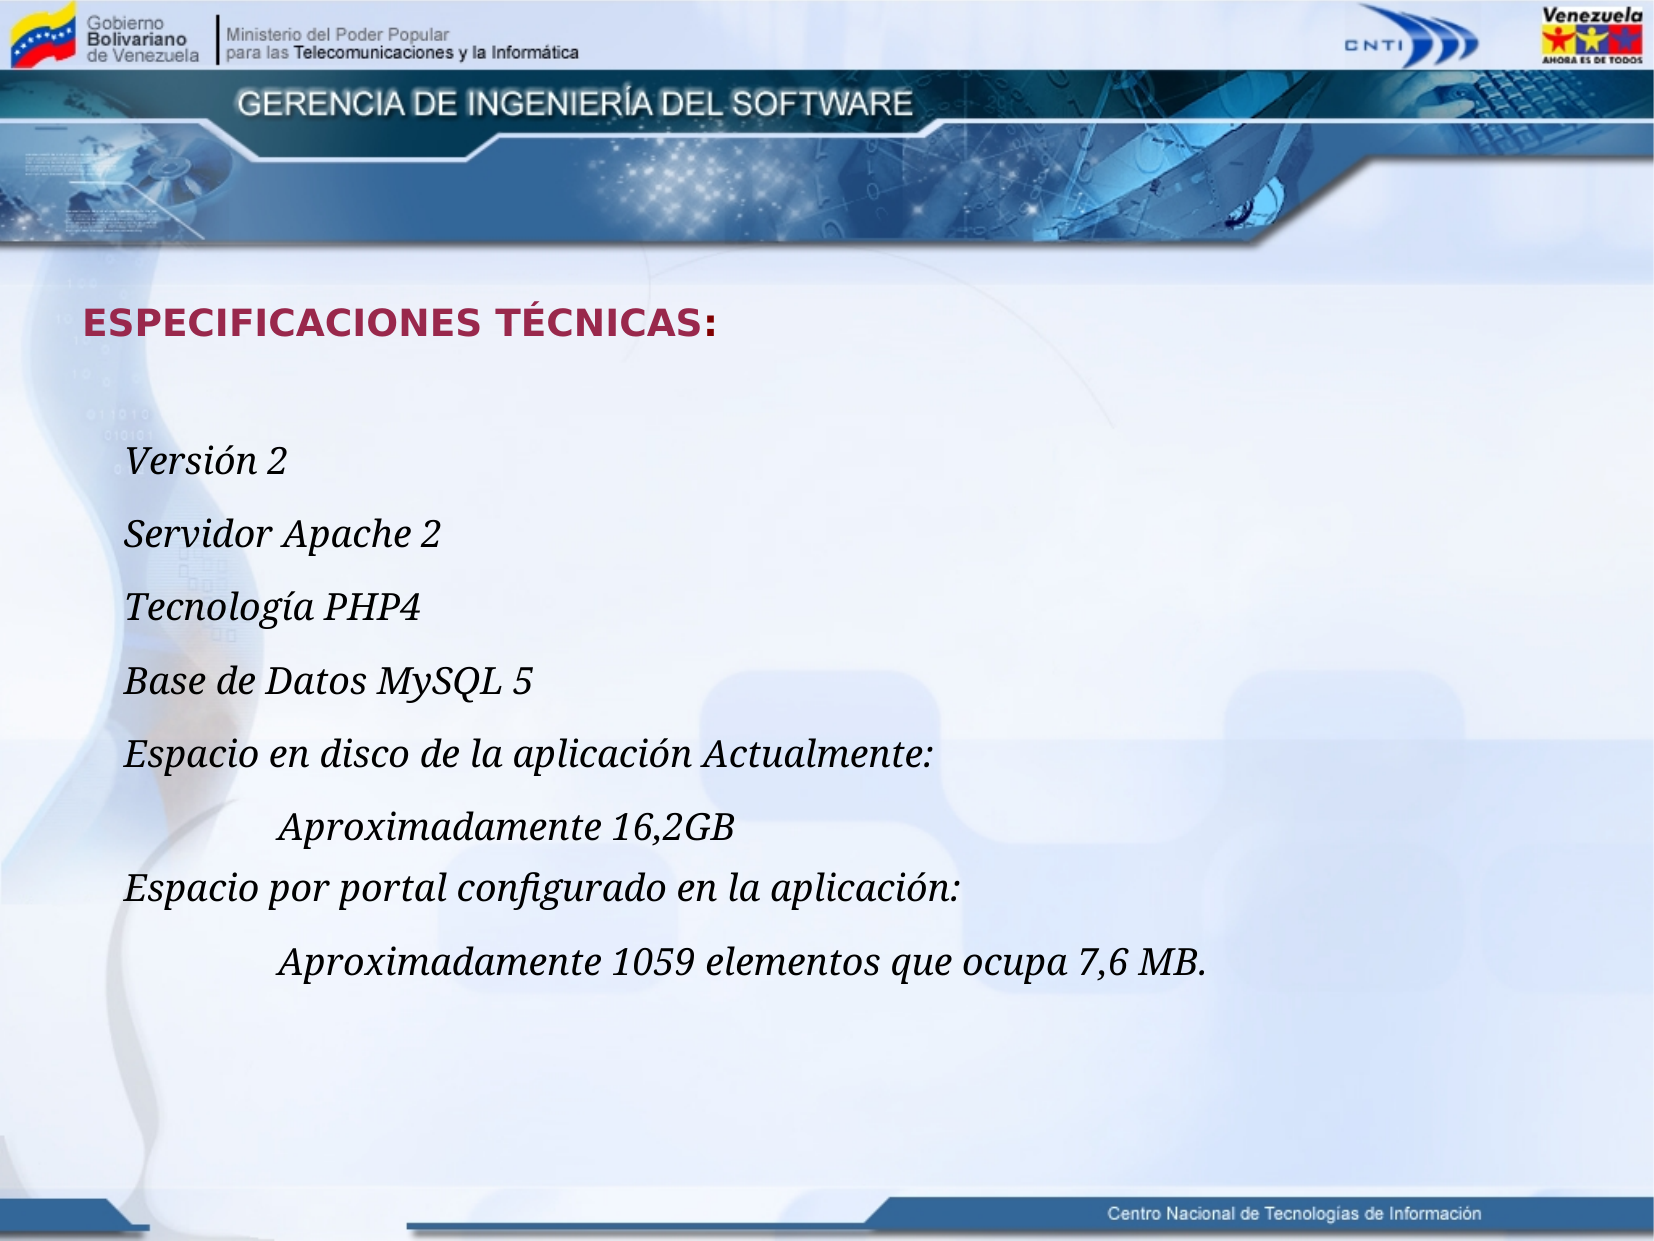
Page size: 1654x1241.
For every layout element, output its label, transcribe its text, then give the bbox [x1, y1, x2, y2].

text_box ESPECIFICACIONES TÉCNICAS: [5, 295, 981, 384]
list Versión 2 Servidor Apache 2 Tecnología PHP4 Base de Datos MySQL 5 Espacio en disco de la aplicación Actualmente: Aproximadamente 16,2GB Espacio por portal configurado en la aplicación: Aproximadamente 1059 elementos que ocupa 7,6 MB. [29, 354, 1625, 1158]
picture [0, 0, 1654, 1241]
